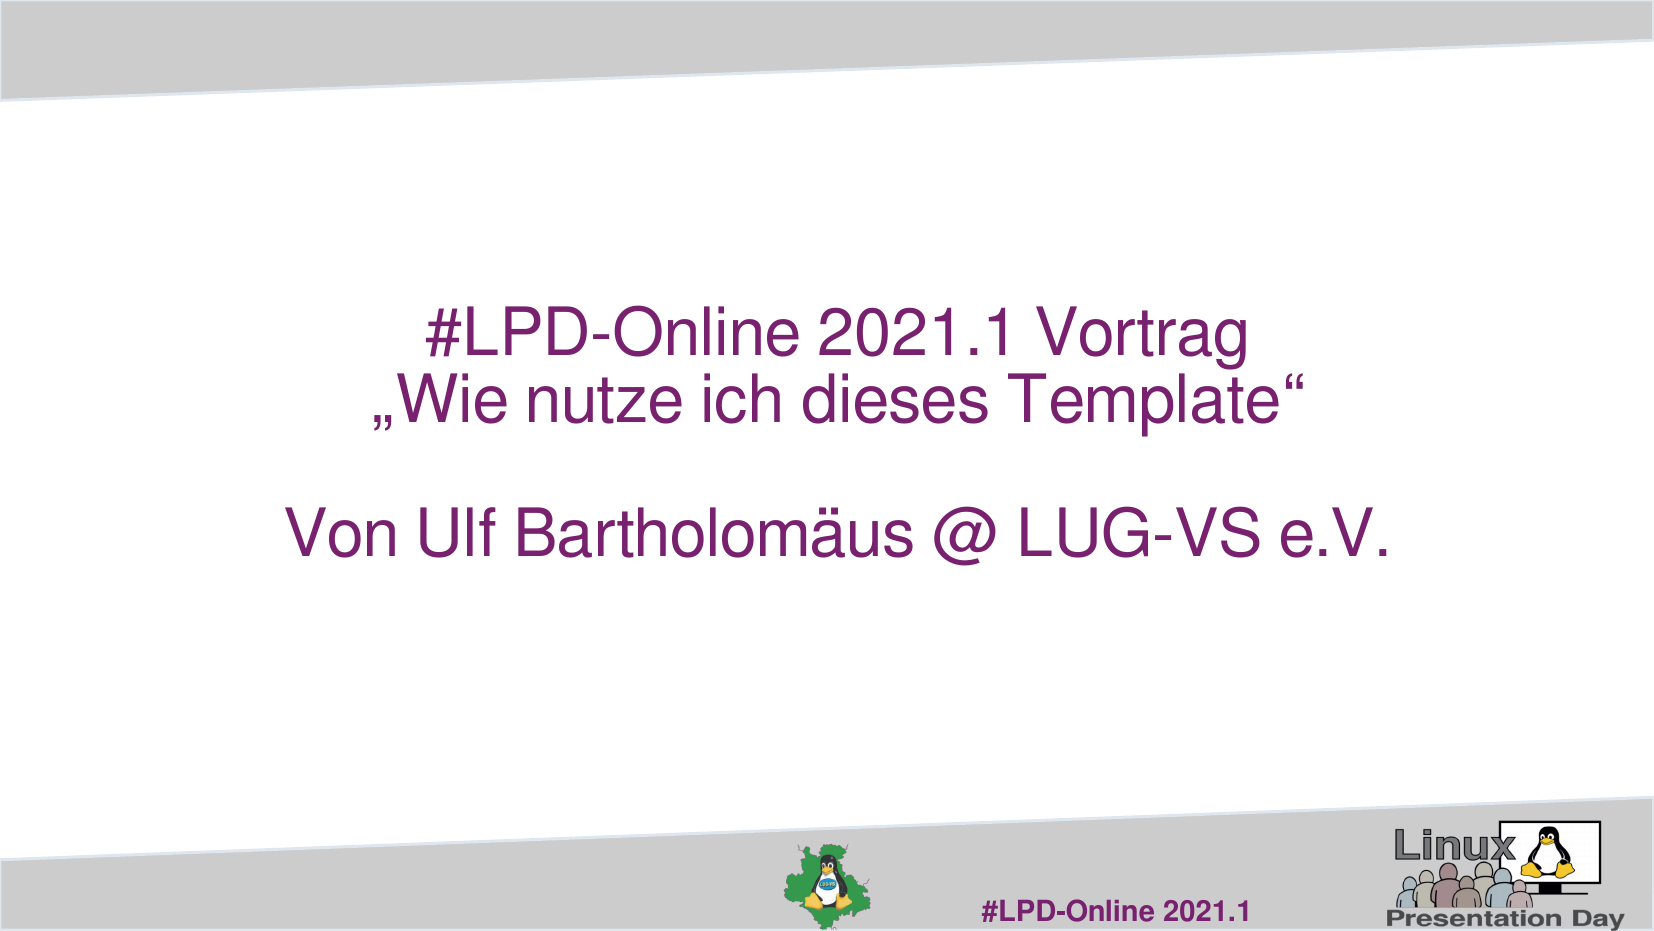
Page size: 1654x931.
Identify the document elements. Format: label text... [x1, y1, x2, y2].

picture [781, 841, 873, 931]
subtitle #LPD-Online 2021.1 Vortrag „Wie nutze ich dieses Template“ Von Ulf Bartholomäus @ LUG-VS e.V. [248, 230, 1430, 642]
picture [1387, 820, 1625, 931]
